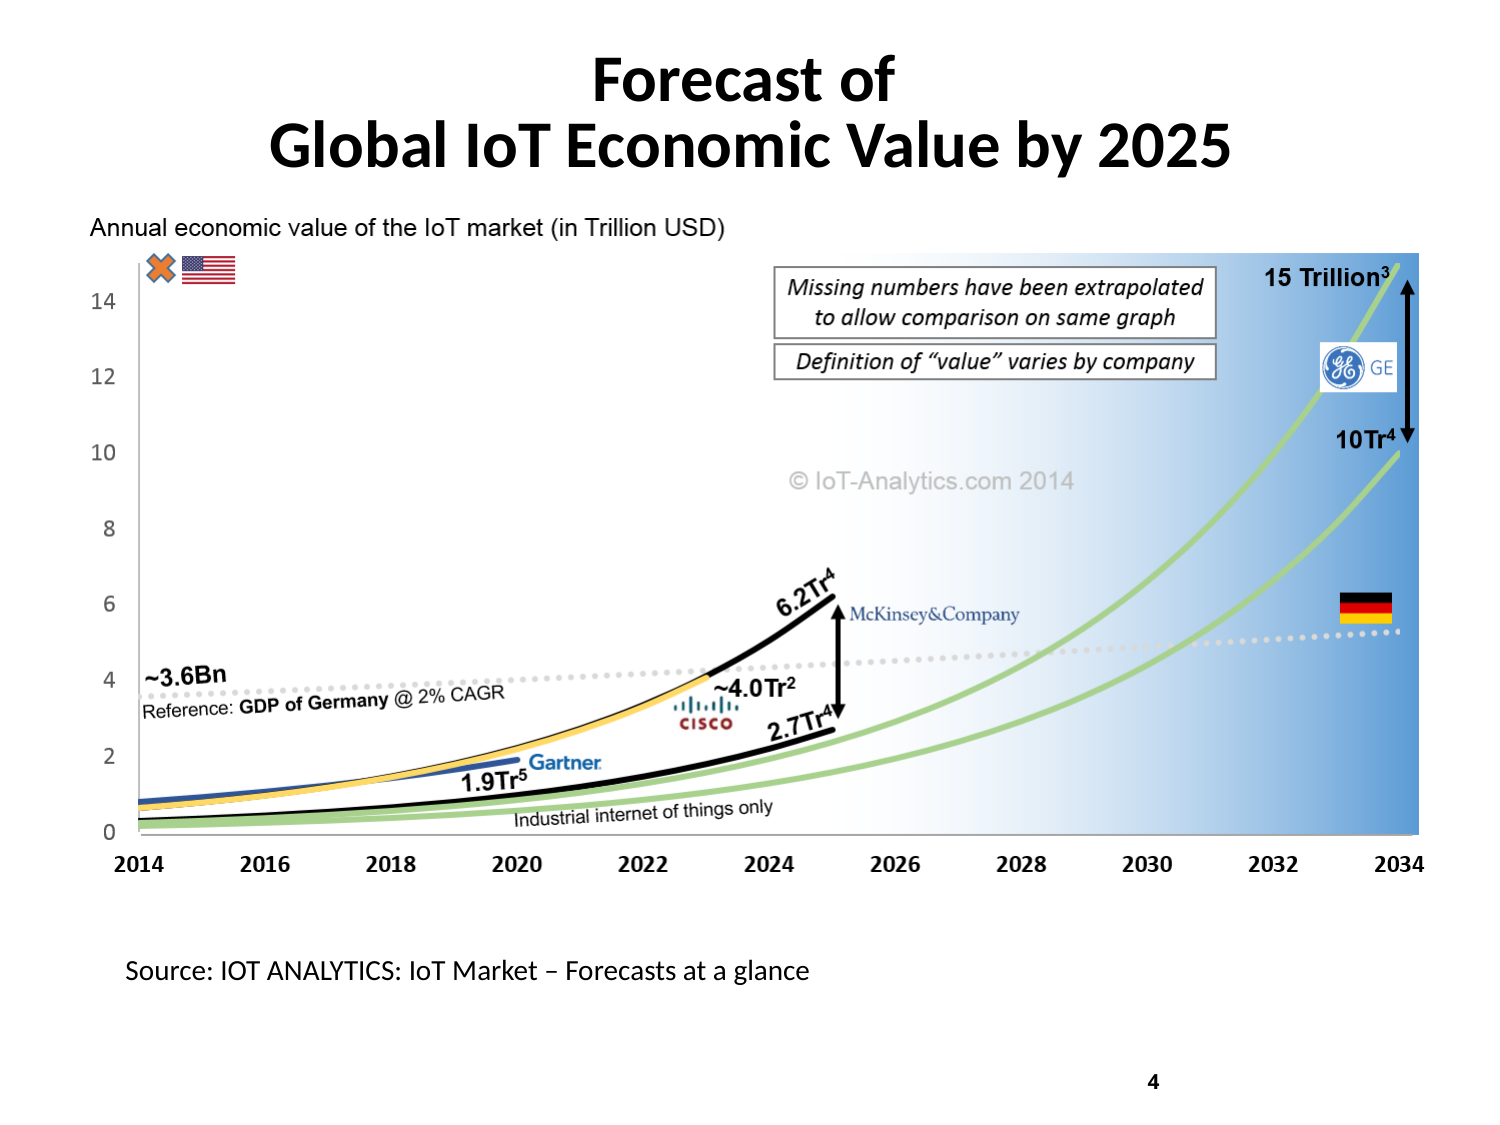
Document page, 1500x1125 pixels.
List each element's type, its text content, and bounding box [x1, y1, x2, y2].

text_box 4 [1132, 1052, 1483, 1113]
picture [89, 217, 1426, 873]
title Forecast of Global IoT Economic Value by 2025 [76, 40, 1427, 228]
text_box Source: IOT ANALYTICS: IoT Market – Forecasts at a glance [110, 943, 867, 995]
